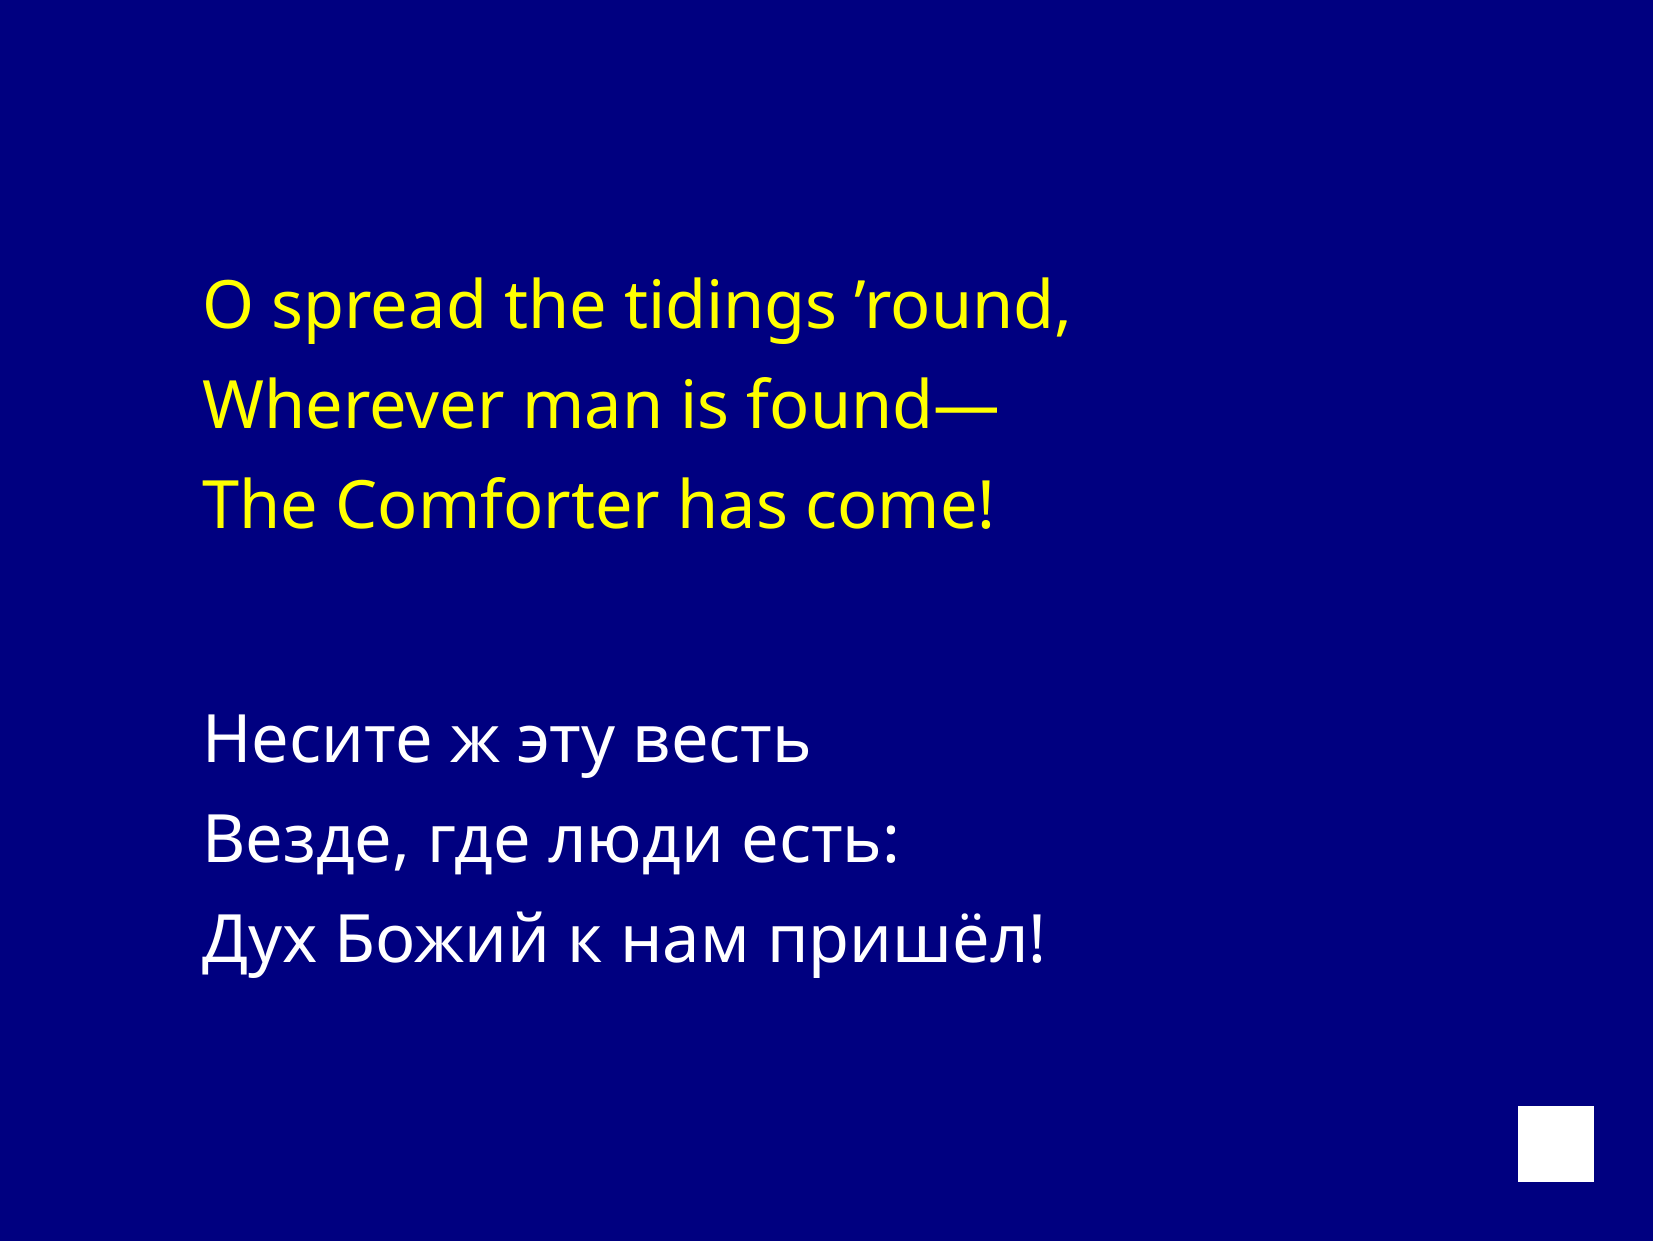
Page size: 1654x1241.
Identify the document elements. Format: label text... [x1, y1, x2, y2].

text_box Несите ж эту весть Везде, где люди есть: Дух Божий к нам пришёл! [75, 675, 1576, 1163]
text_box [1518, 1106, 1594, 1182]
text_box O spread the tidings ’round, Wherever man is found— The Comforter has come! [75, 150, 1576, 638]
